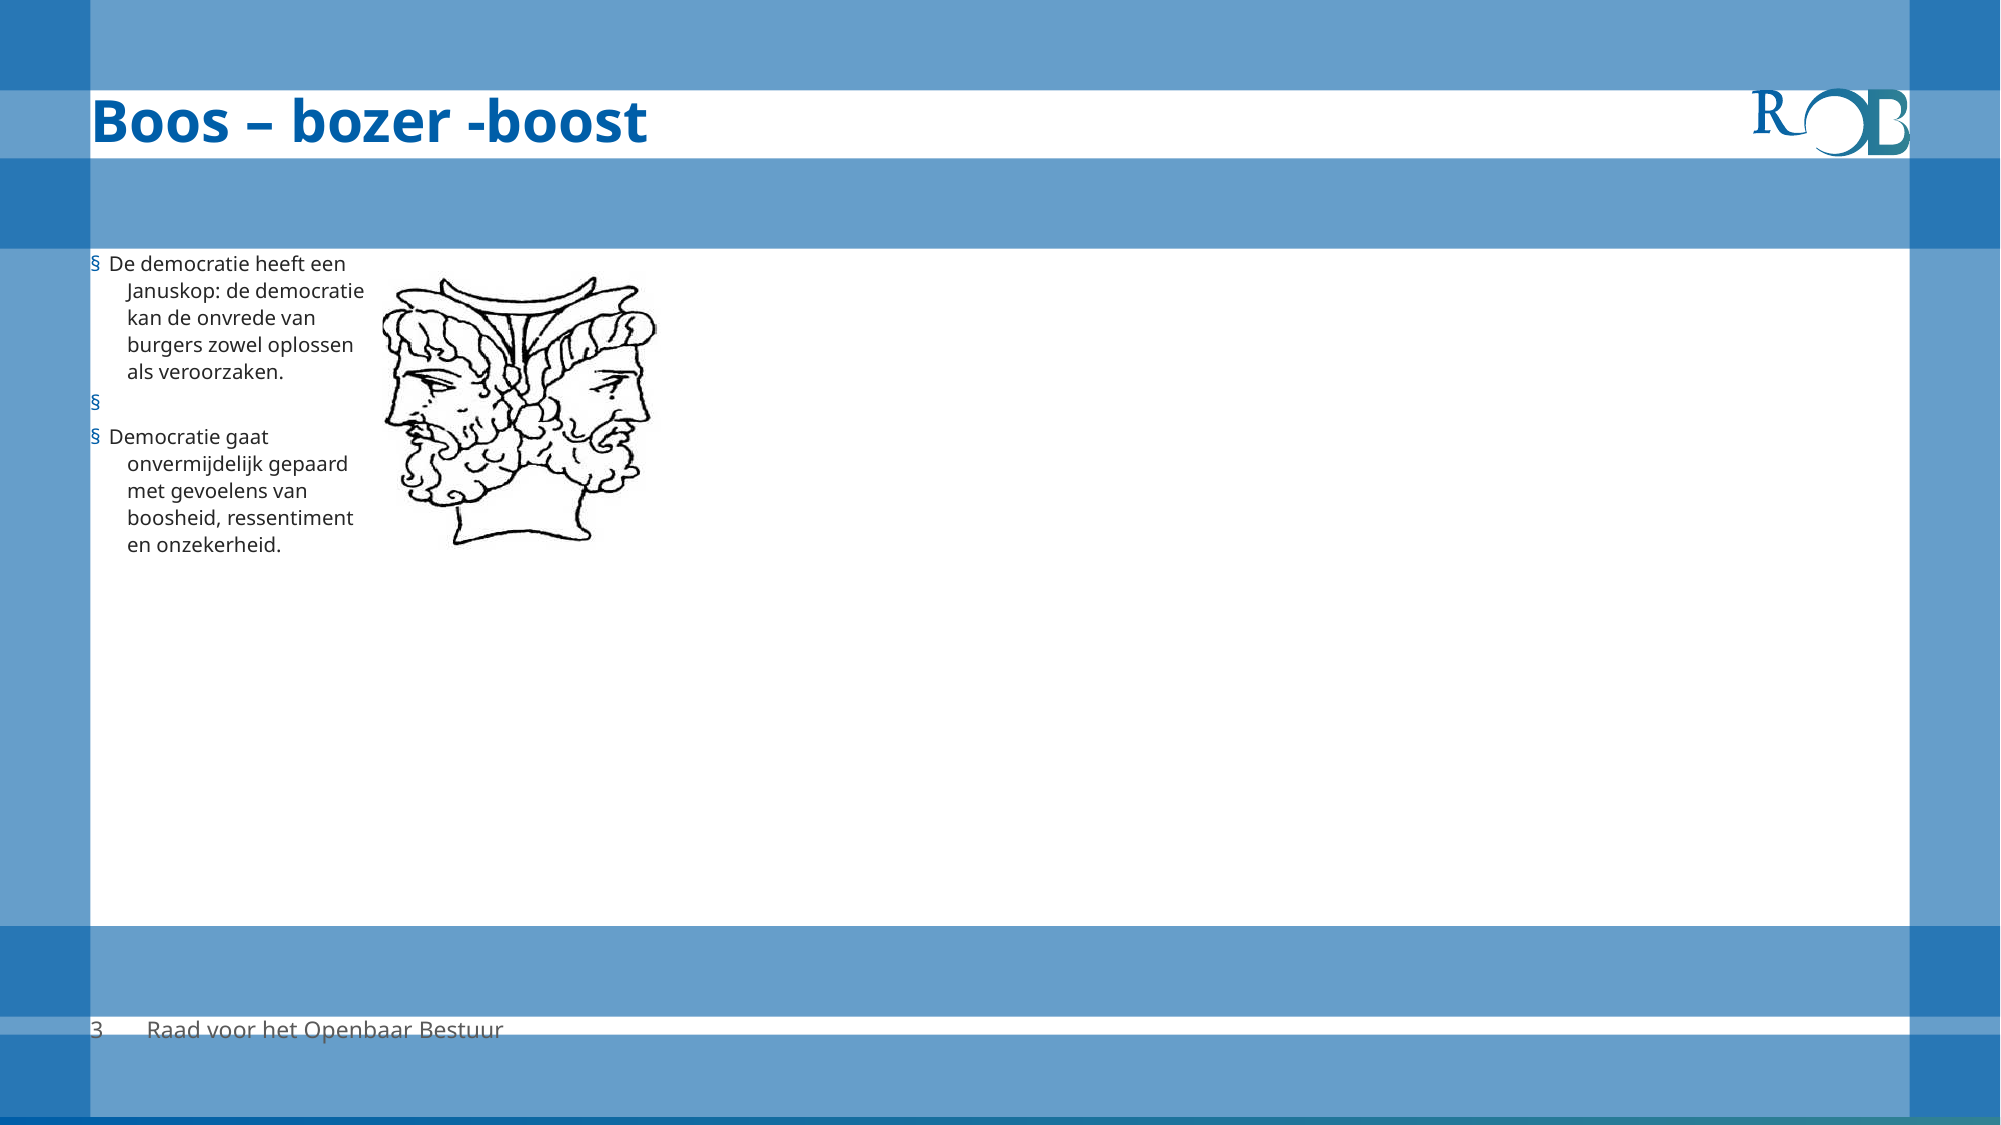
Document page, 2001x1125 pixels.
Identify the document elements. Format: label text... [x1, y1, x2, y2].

text_box 3 [90, 1015, 143, 1037]
title Boos – bozer -boost [90, 91, 955, 160]
picture [1012, 0, 2000, 1125]
text_box Raad voor het Openbaar Bestuur [146, 1015, 570, 1037]
list De democratie heeft een Januskop: de democratie kan de onvrede van burgers zowel oplossen als veroorzaken. Democratie gaat onvermijdelijk gepaard met gevoelens van boosheid, ressentiment en onzekerheid. [90, 248, 955, 928]
